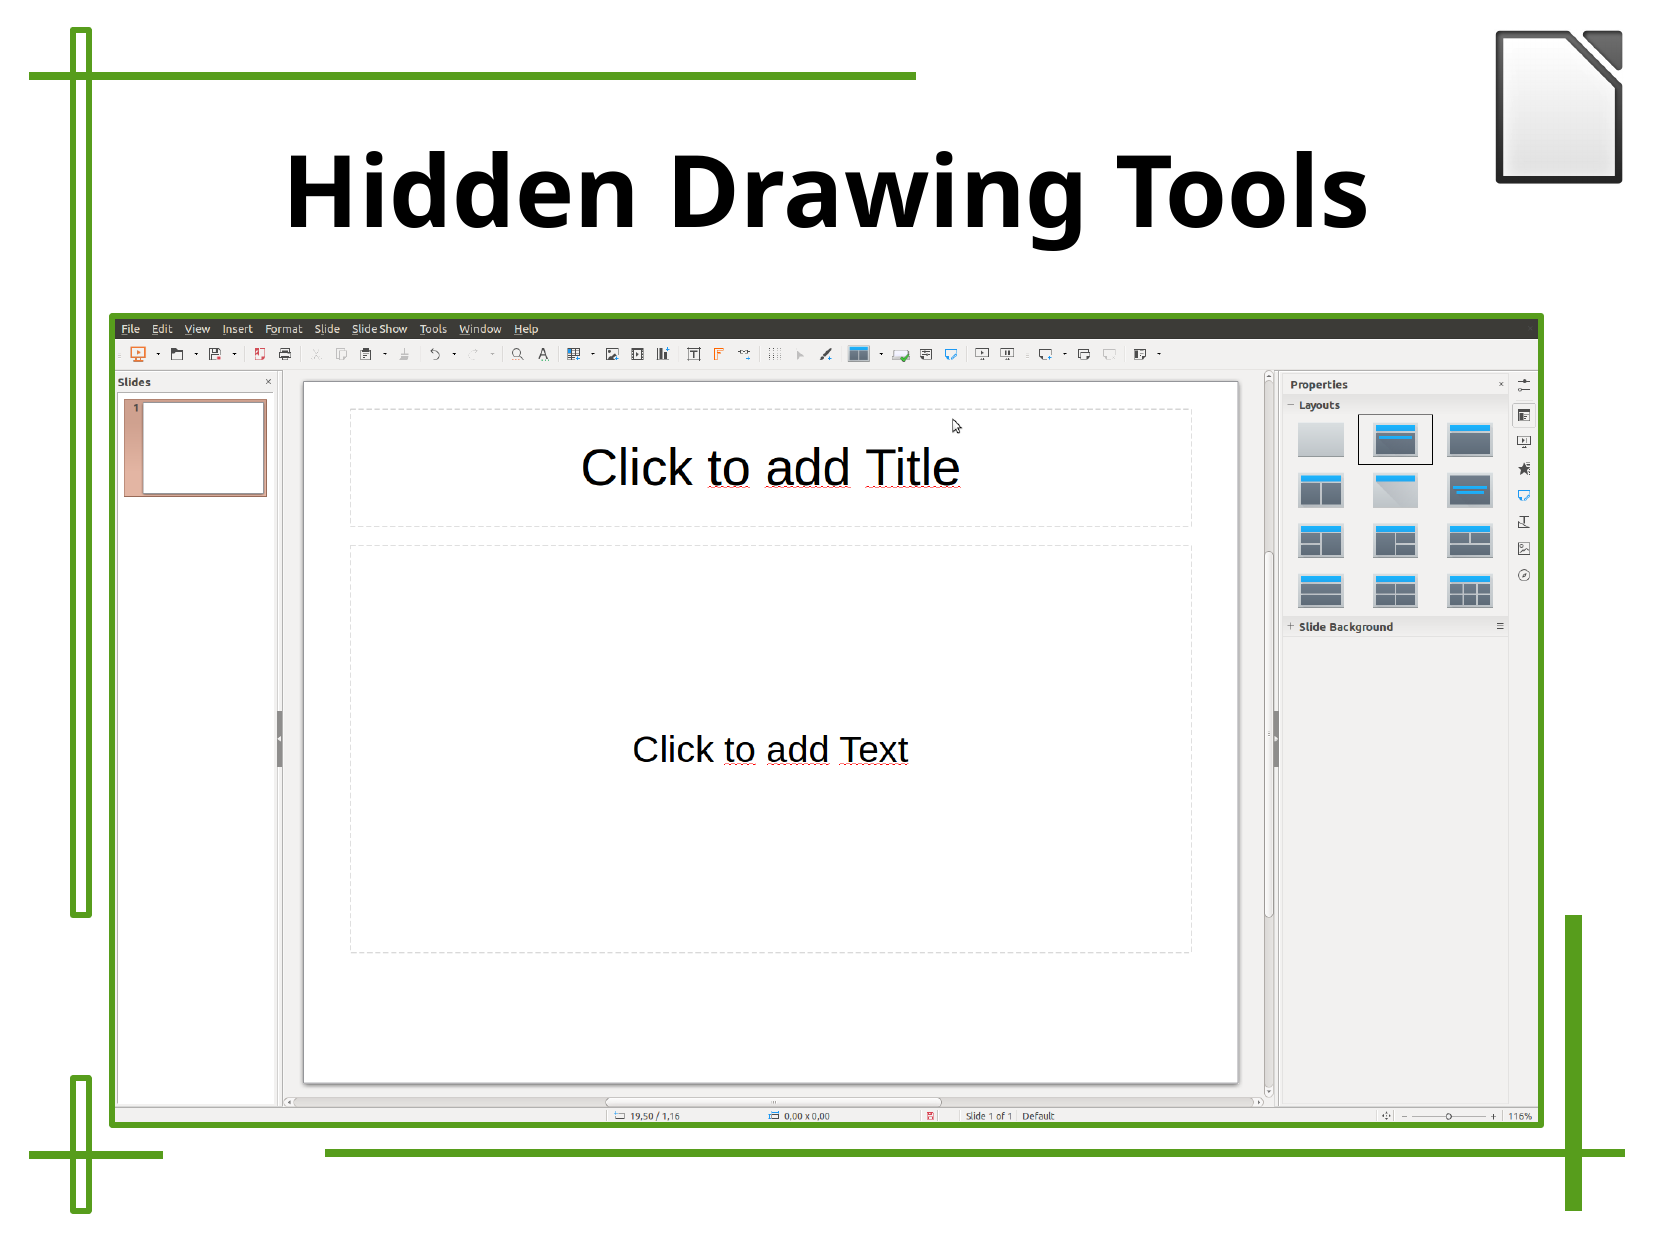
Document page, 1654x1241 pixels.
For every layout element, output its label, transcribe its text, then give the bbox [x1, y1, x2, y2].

title Hidden Drawing Tools [118, 118, 1536, 260]
picture [1494, 29, 1624, 186]
picture [115, 318, 1539, 1123]
